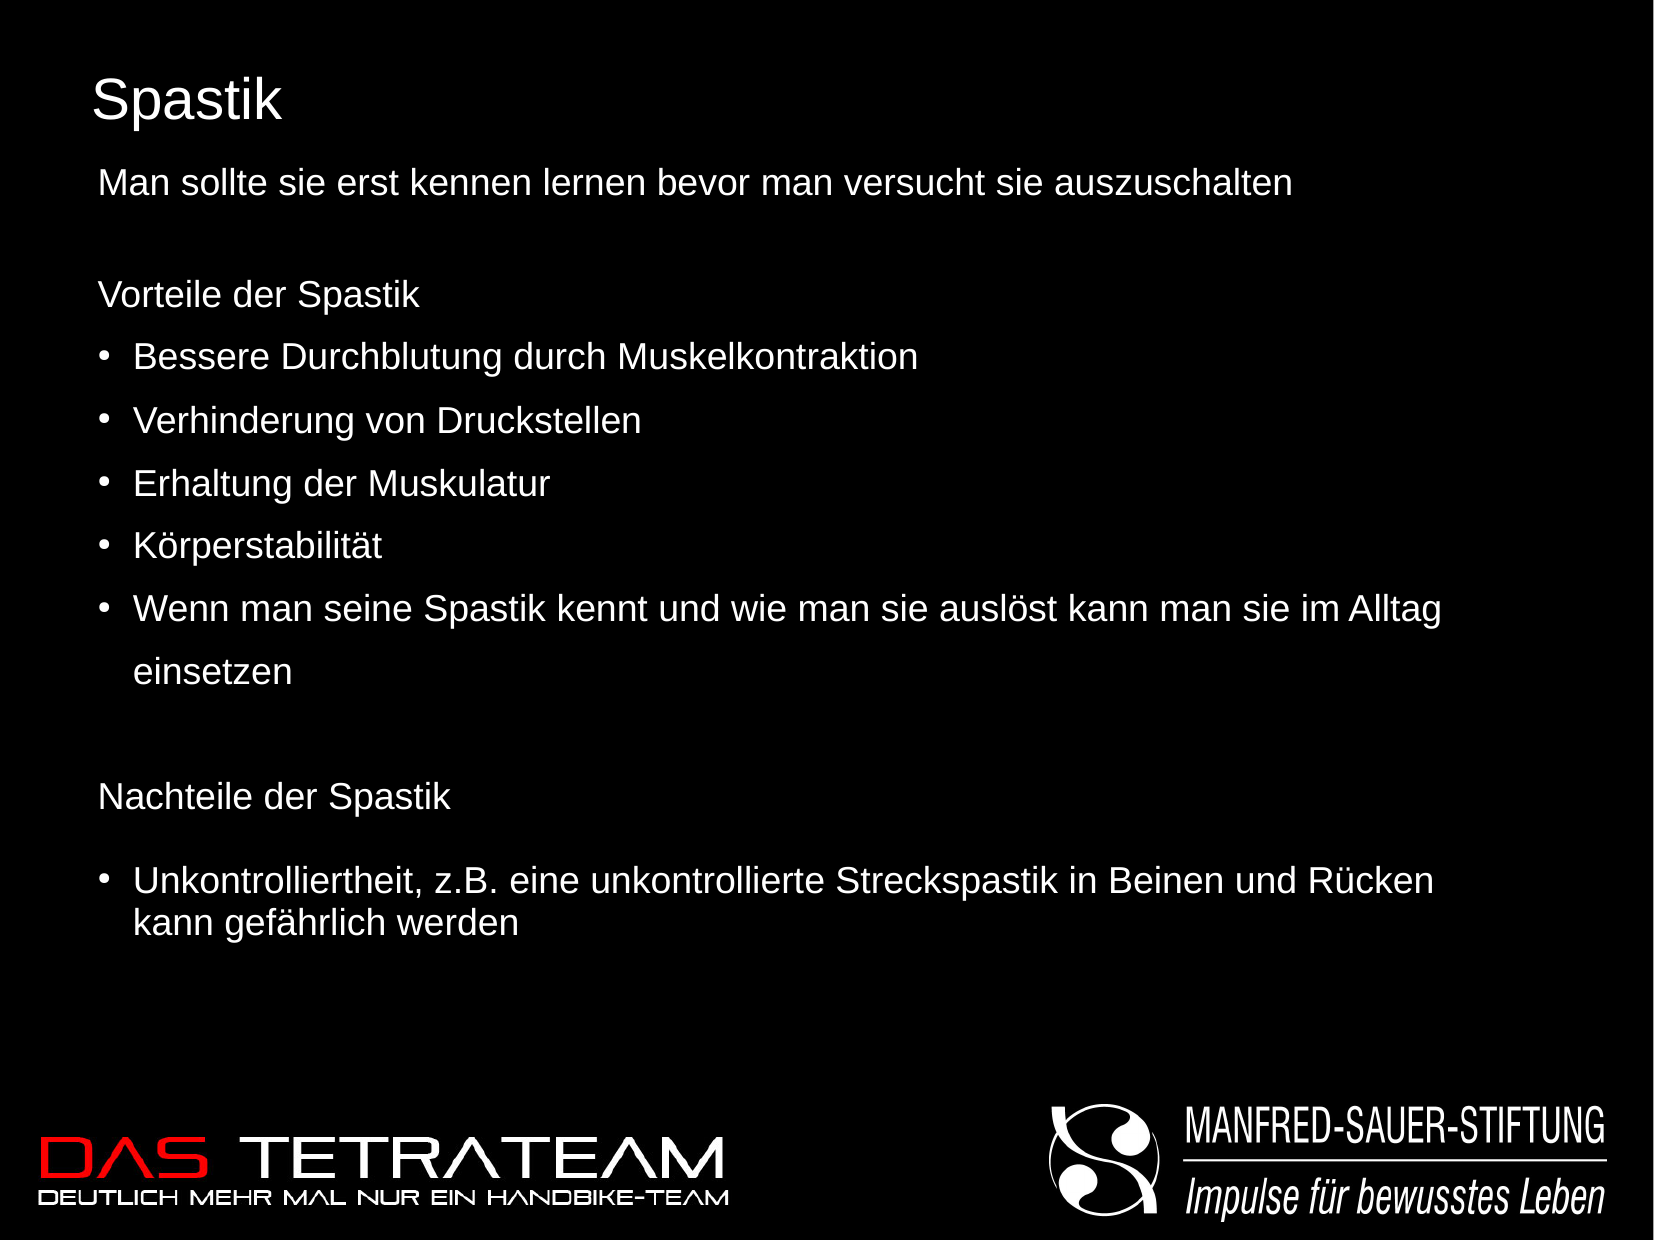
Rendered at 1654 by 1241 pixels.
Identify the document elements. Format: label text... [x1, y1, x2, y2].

text_box Man sollte sie erst kennen lernen bevor man versucht sie auszuschalten [82, 153, 1347, 211]
text_box Nachteile der Spastik Unkontrolliertheit, z.B. eine unkontrollierte Streckspastik in Beinen und Rücken kann gefährlich werden [82, 767, 1489, 951]
text_box Spastik [76, 59, 349, 139]
picture [16, 1121, 762, 1216]
text_box Vorteile der Spastik Bessere Durchblutung durch Muskelkontraktion Verhinderung von Druckstellen Erhaltung der Muskulatur Körperstabilität Wenn man seine Spastik kennt und wie man sie auslöst kann man sie im Alltag einsetzen [82, 265, 1536, 702]
picture [1049, 1104, 1607, 1222]
